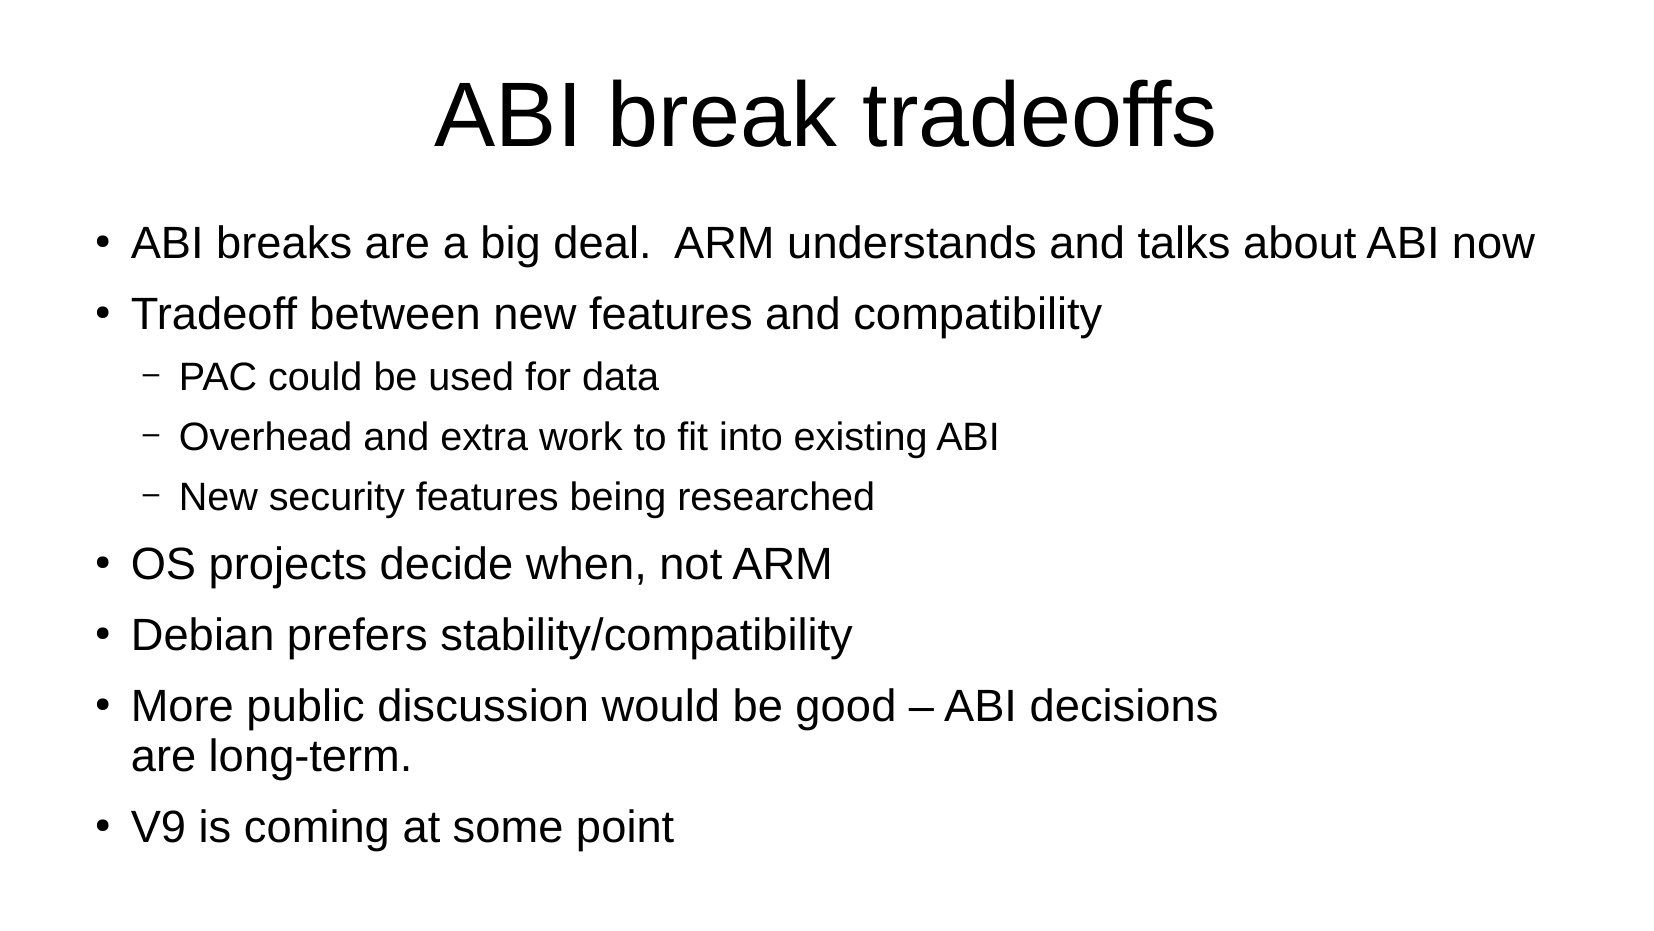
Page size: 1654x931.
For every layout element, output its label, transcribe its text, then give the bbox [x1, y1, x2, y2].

list ABI breaks are a big deal. ARM understands and talks about ABI now Tradeoff between new features and compatibility PAC could be used for data Overhead and extra work to fit into existing ABI New security features being researched OS projects decide when, not ARM Debian prefers stability/compatibility More public discussion would be good – ABI decisions are long-term. V9 is coming at some point [82, 217, 1571, 857]
title ABI break tradeoffs [82, 37, 1571, 193]
